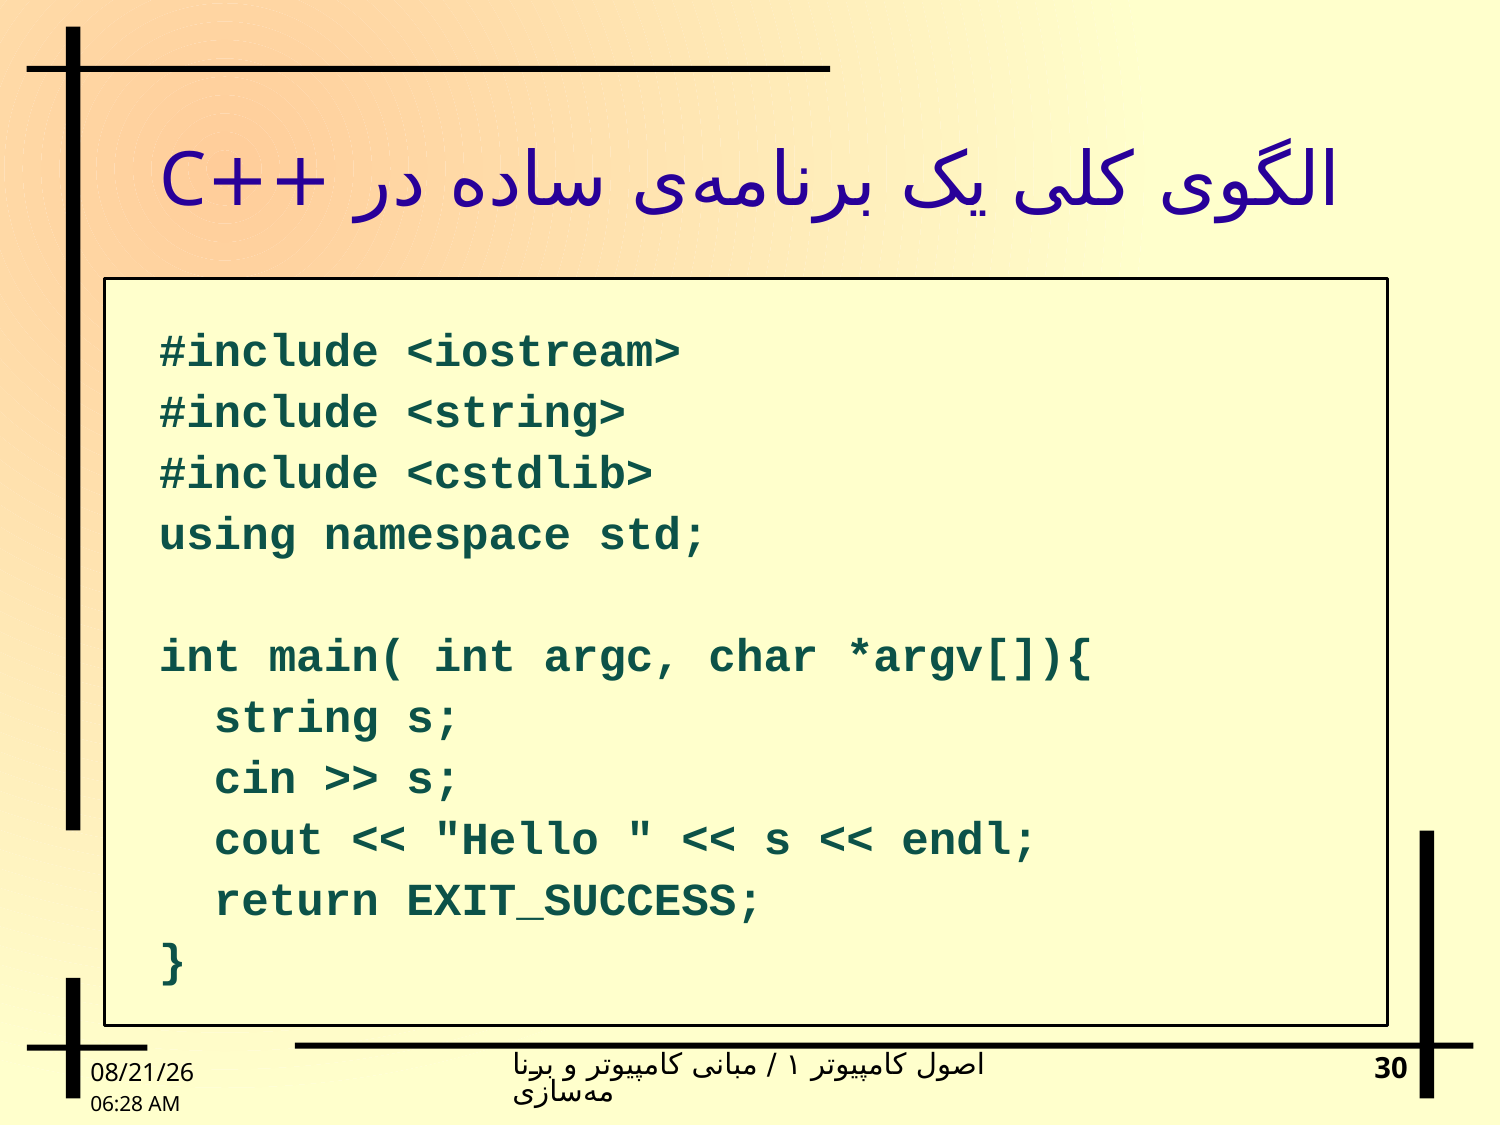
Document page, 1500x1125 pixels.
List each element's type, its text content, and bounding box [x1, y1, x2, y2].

list #include <iostream> #include <string> #include <cstdlib> using namespace std; int main( int argc, char *argv[]){ string s; cin >> s; cout << "Hello " << s << endl; return EXIT_SUCCESS; } [104, 278, 1388, 1026]
title الگوی کلی یک برنامه‌ی ساده در ++C [109, 115, 1391, 239]
